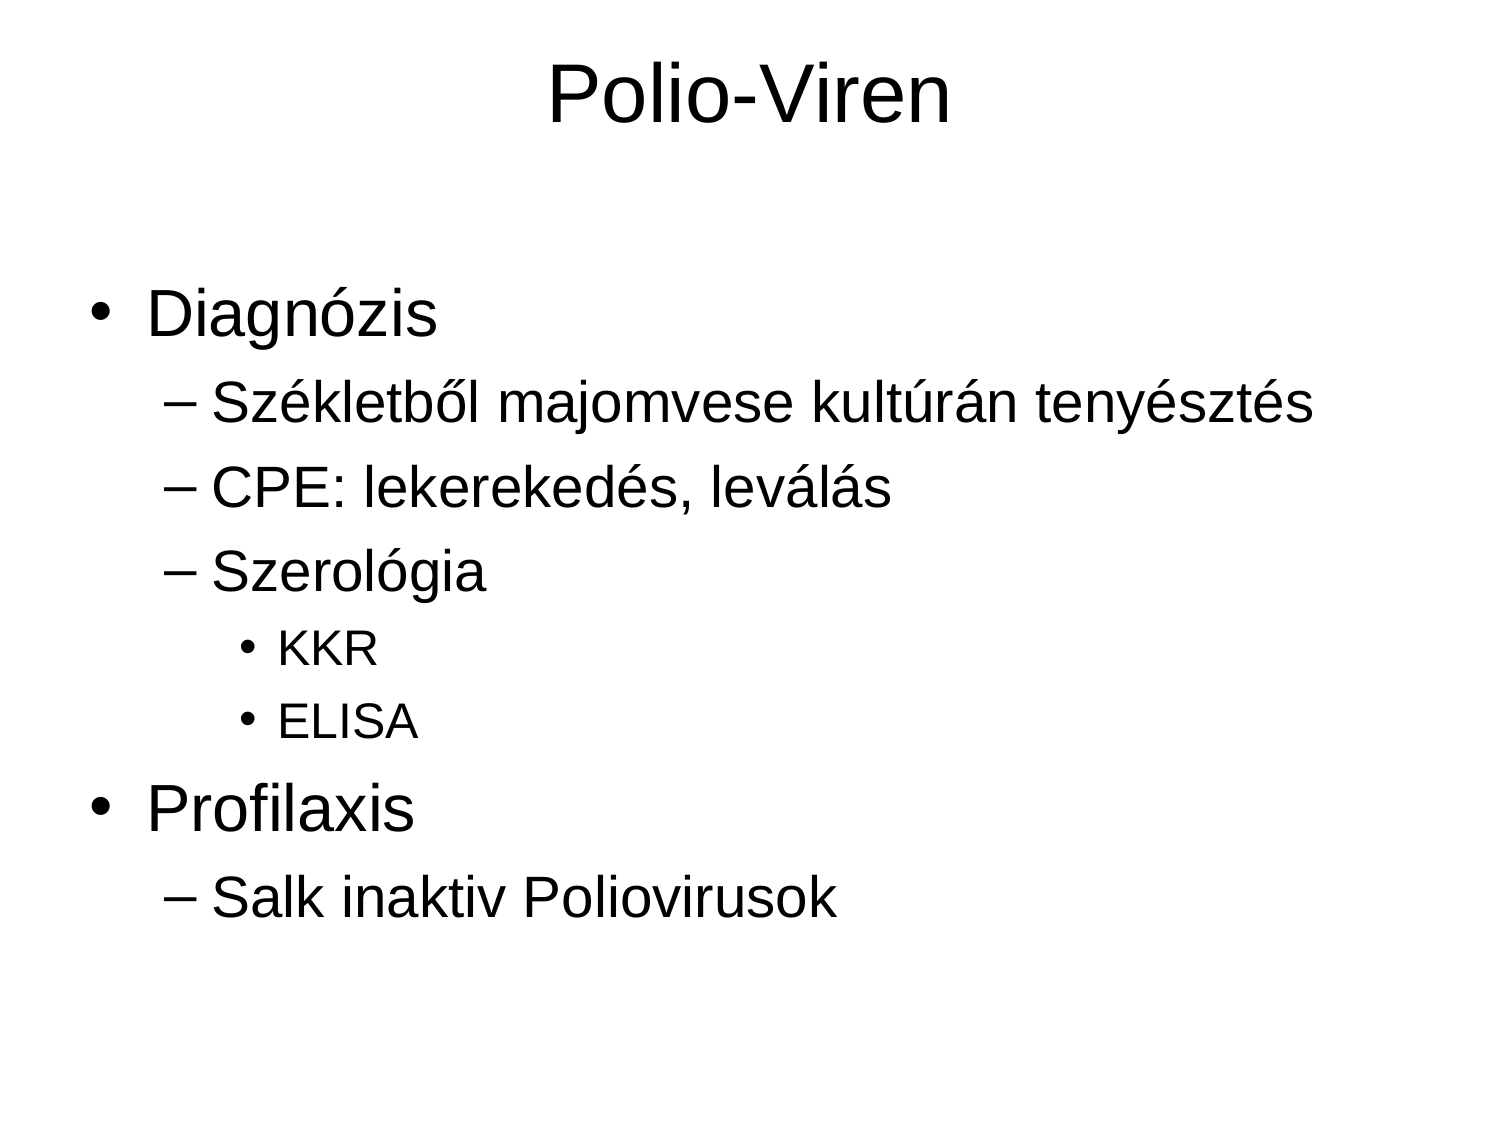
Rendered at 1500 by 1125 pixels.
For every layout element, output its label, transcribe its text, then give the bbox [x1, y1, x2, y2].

title Polio-Viren [75, 31, 1426, 247]
list Diagnózis Székletből majomvese kultúrán tenyésztés CPE: lekerekedés, leválás Szerológia KKR ELISA Profilaxis Salk inaktiv Poliovirusok [75, 262, 1426, 1005]
